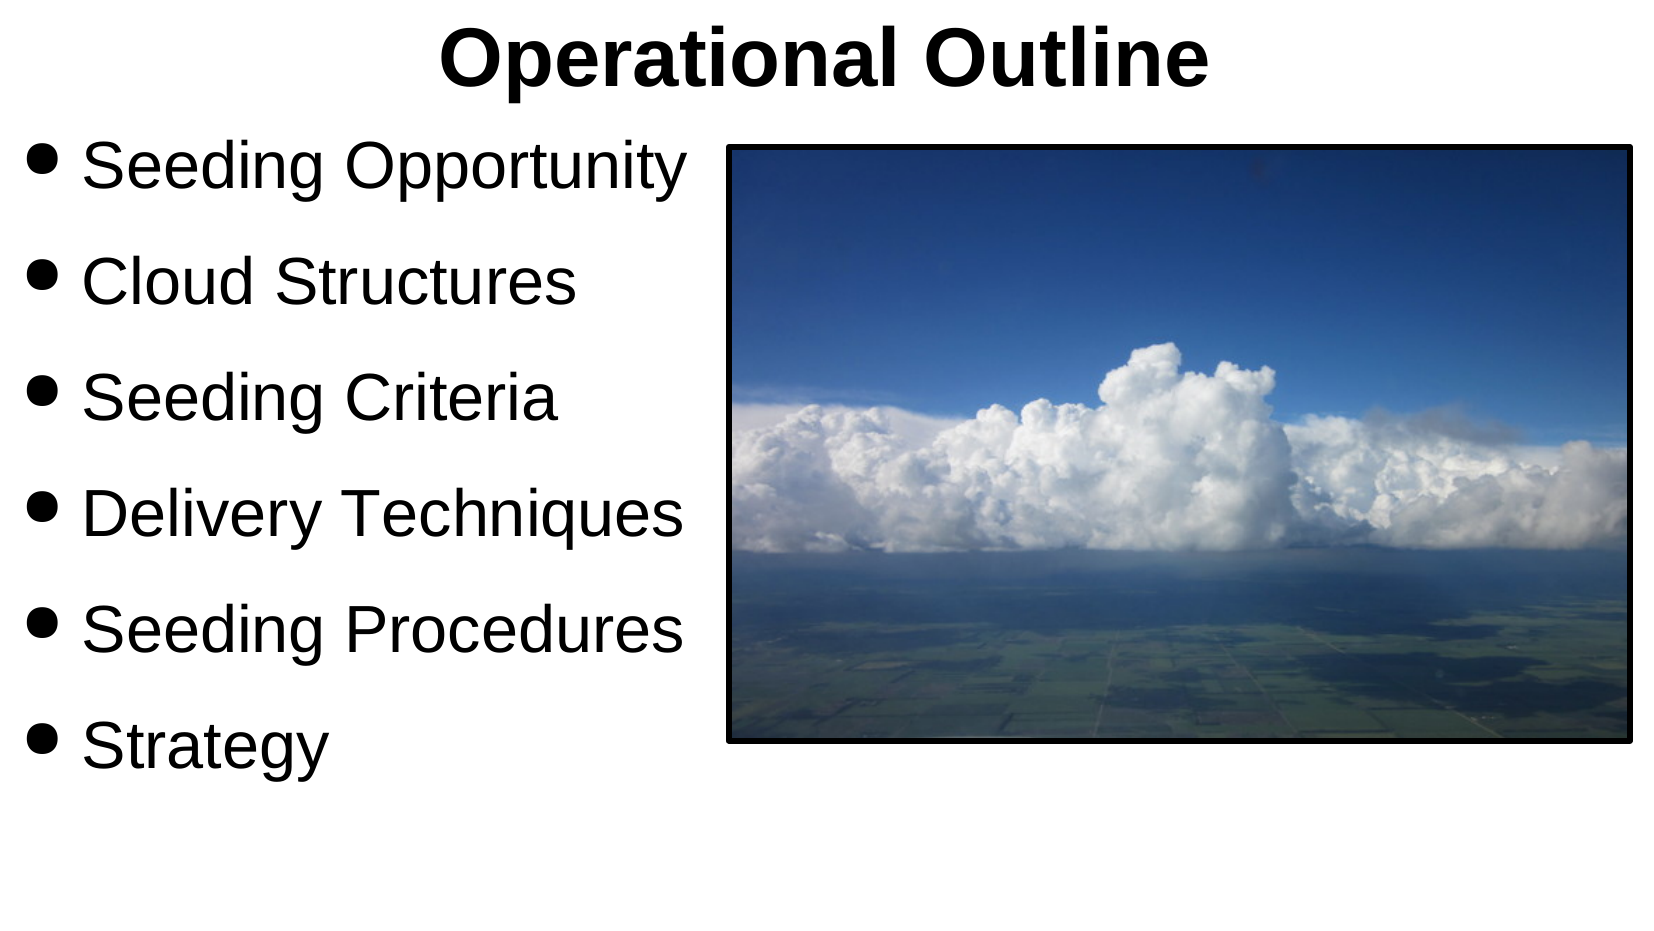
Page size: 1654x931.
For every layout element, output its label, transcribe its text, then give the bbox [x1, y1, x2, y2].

picture [731, 150, 1628, 738]
title Operational Outline [0, 0, 1654, 107]
text_box Seeding Opportunity Cloud Structures Seeding Criteria Delivery Techniques Seeding Procedures Strategy [6, 114, 737, 790]
